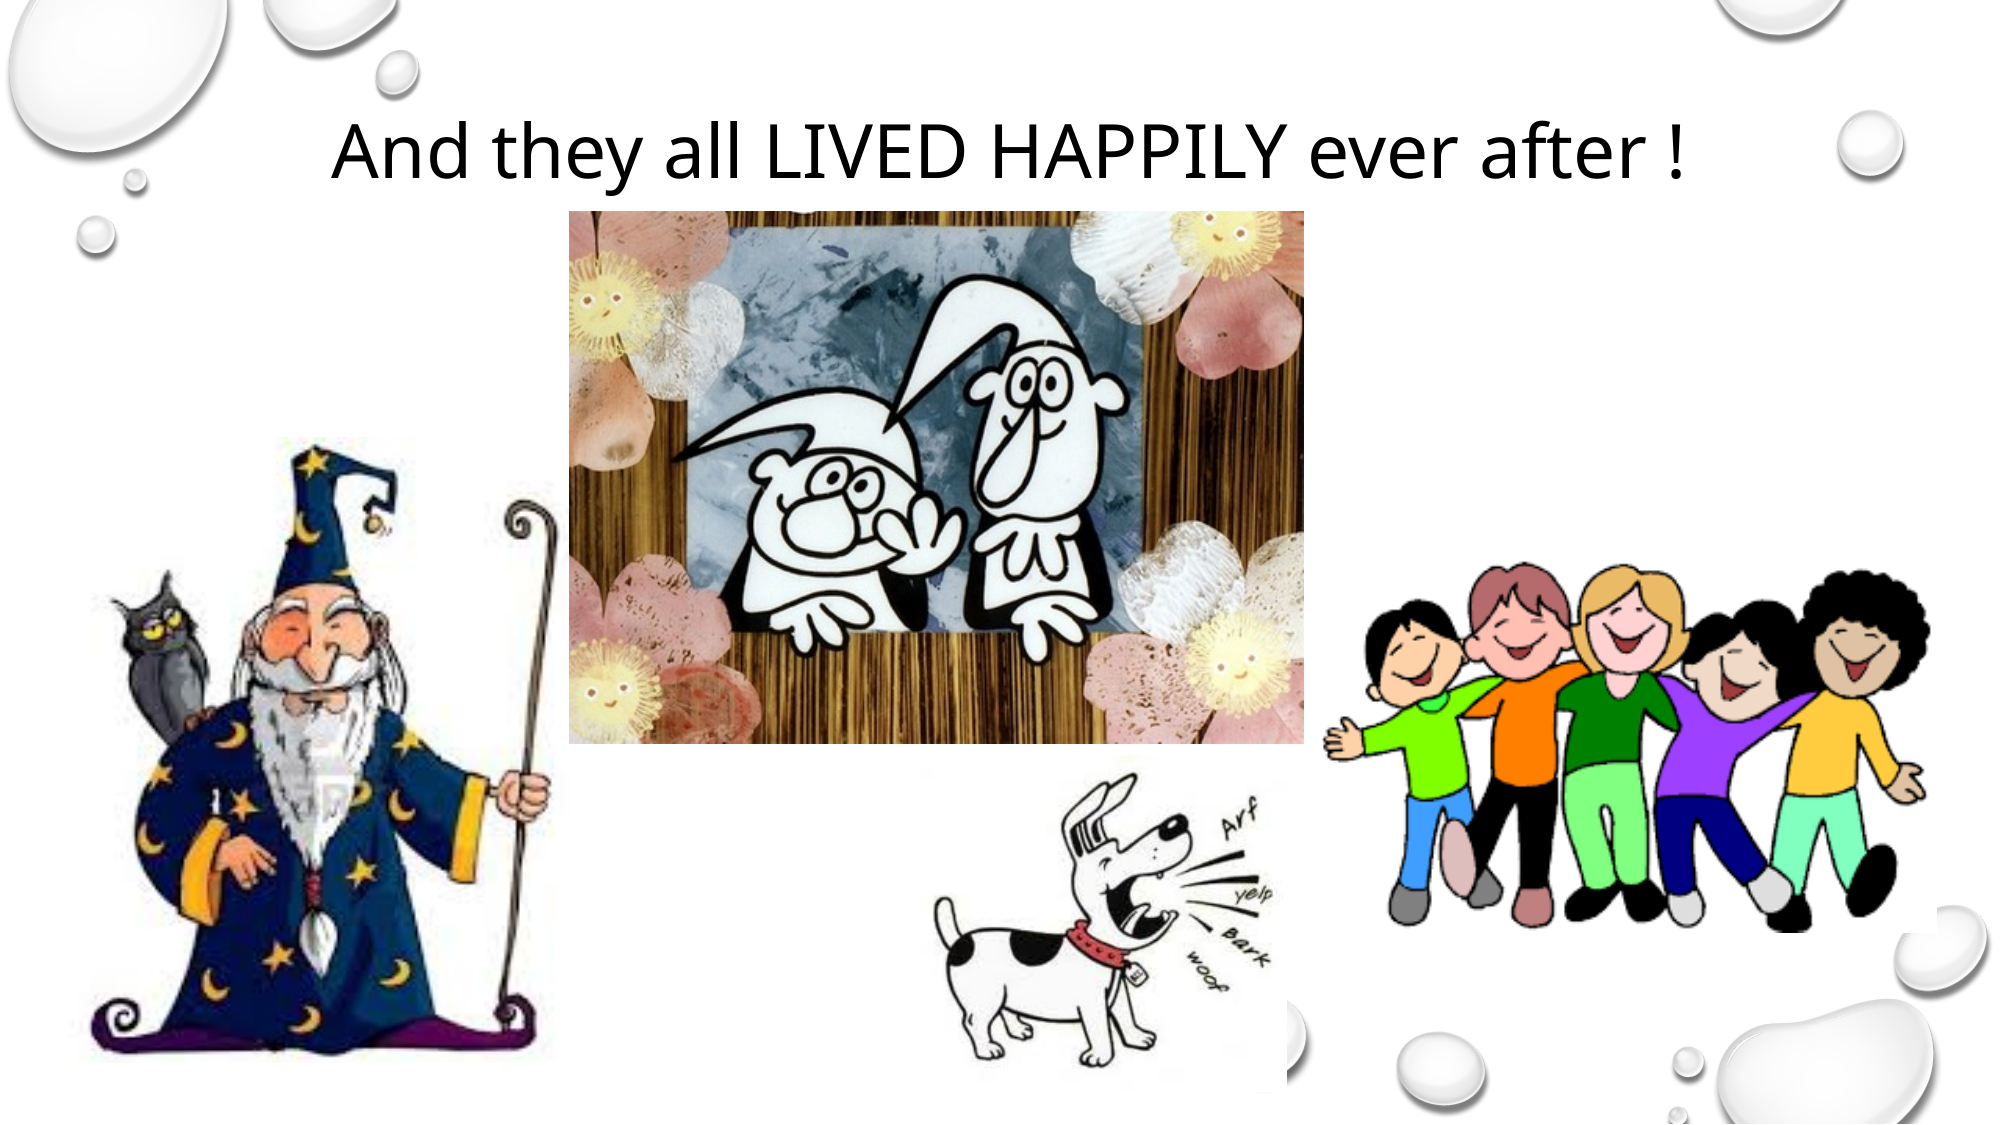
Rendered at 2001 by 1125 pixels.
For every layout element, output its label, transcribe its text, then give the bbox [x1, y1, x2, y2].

text_box And they all LIVED HAPPILY ever after ! [118, 106, 1902, 209]
picture [0, 0, 1999, 1124]
